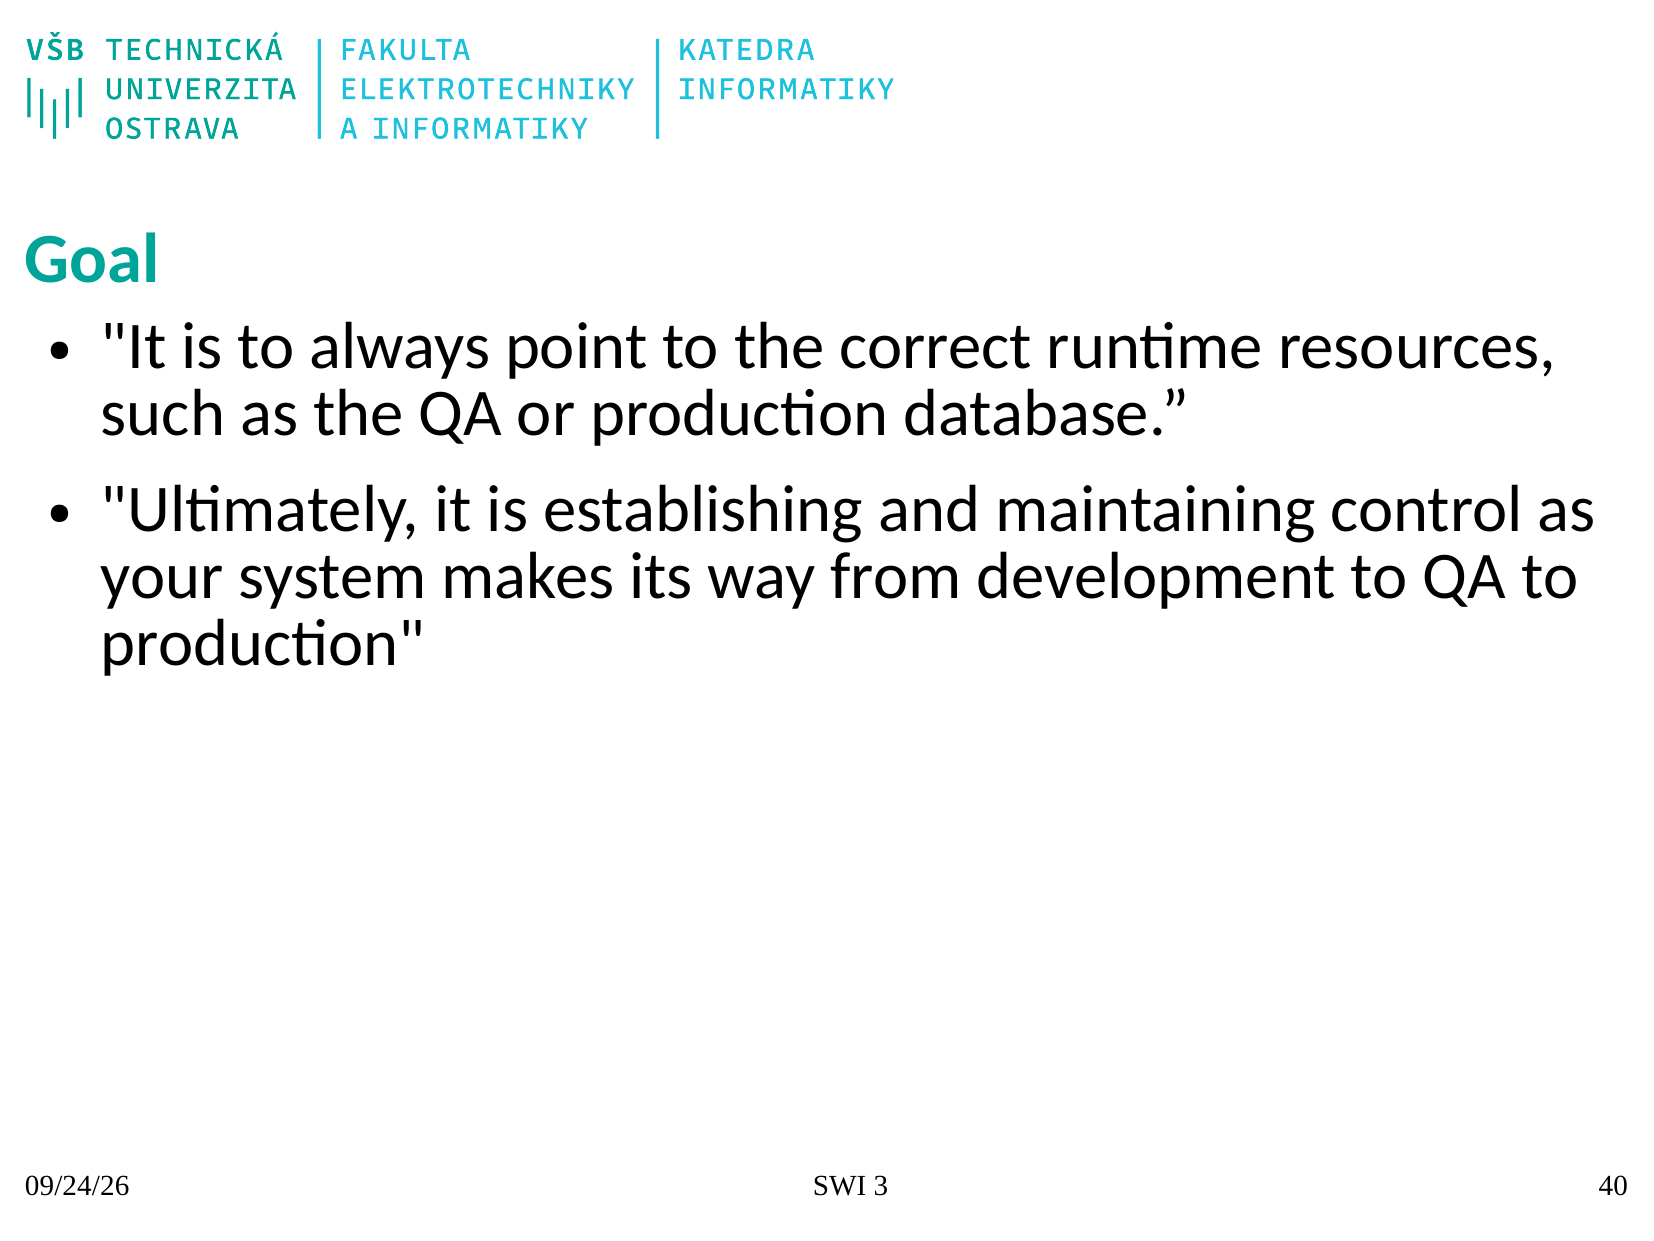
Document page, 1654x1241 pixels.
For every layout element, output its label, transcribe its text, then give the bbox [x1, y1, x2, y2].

picture [26, 31, 894, 139]
list "It is to always point to the correct runtime resources, such as the QA or production database.” "Ultimately, it is establishing and maintaining control as your system makes its way from development to QA to production" [30, 318, 1629, 1146]
title Goal [24, 169, 1629, 300]
